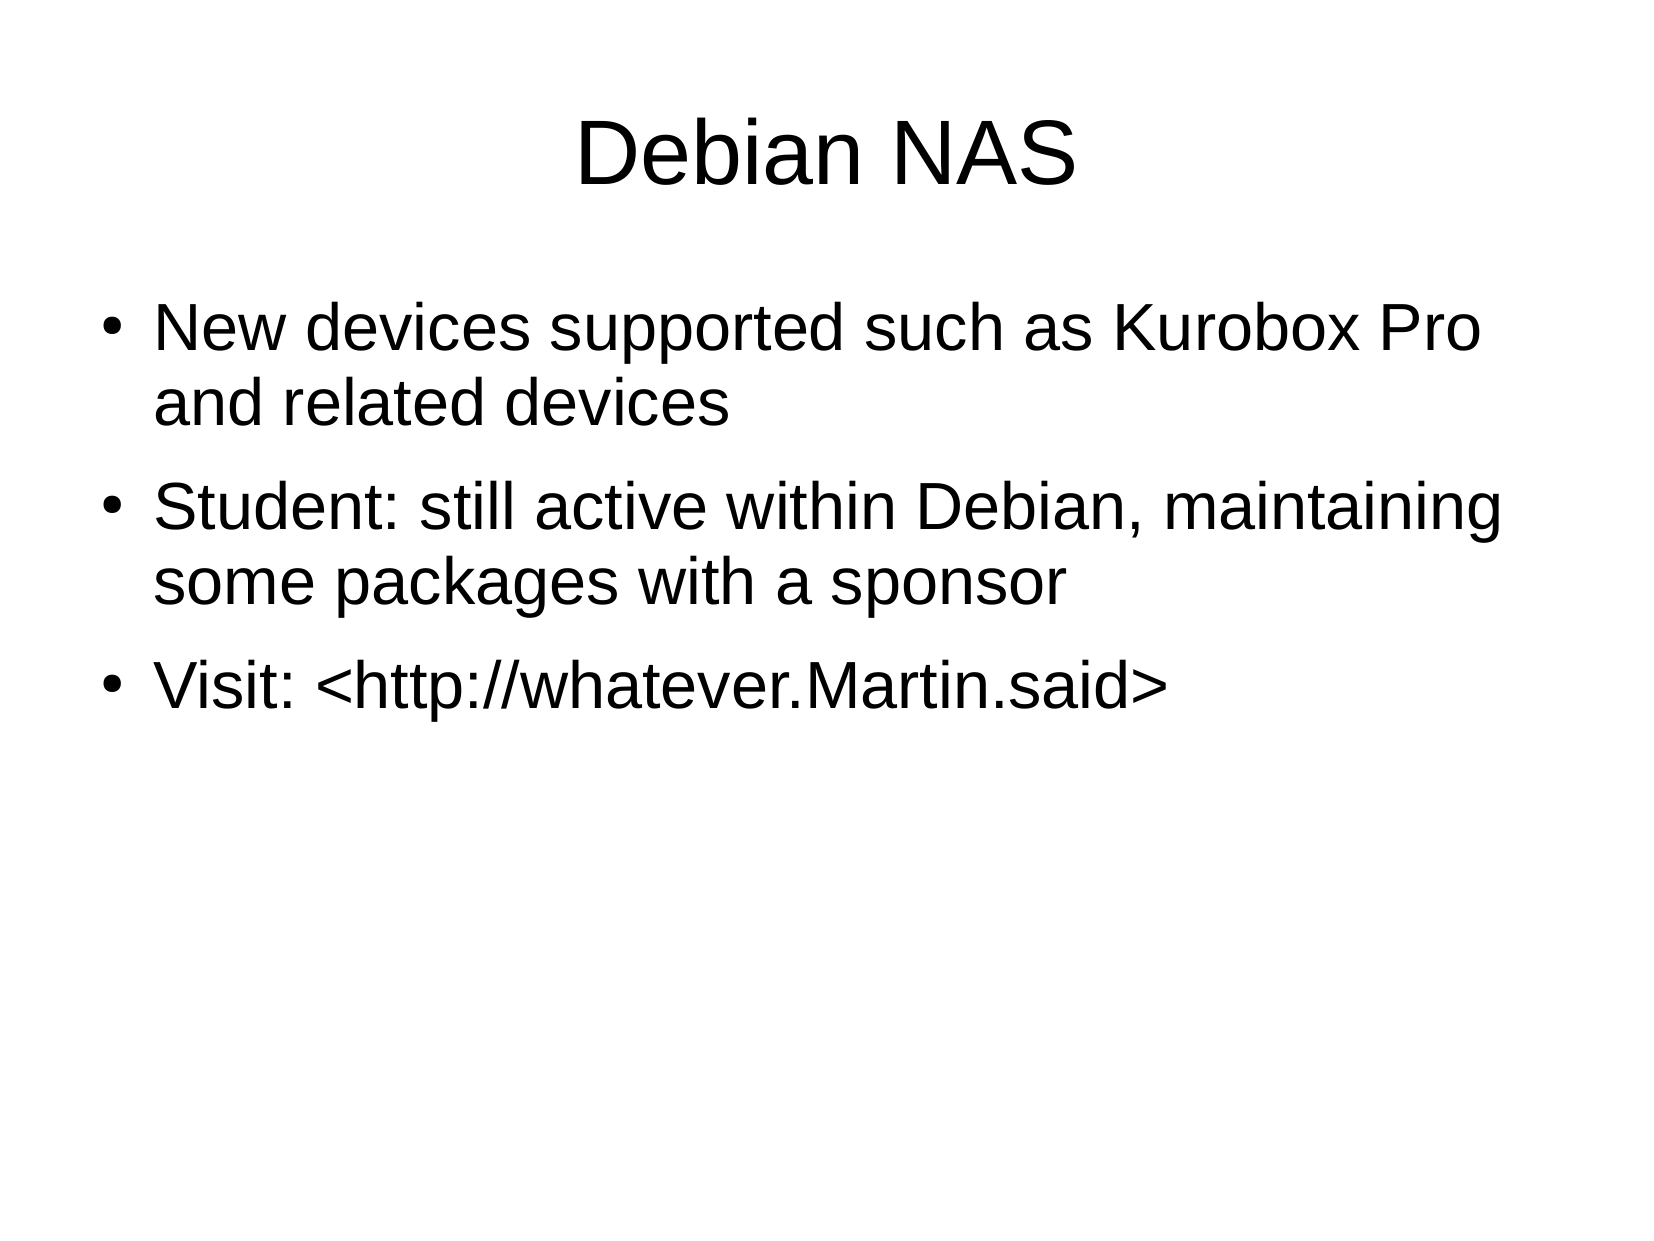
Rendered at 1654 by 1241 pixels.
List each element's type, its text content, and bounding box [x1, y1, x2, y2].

list New devices supported such as Kurobox Pro and related devices Student: still active within Debian, maintaining some packages with a sponsor Visit: <http://whatever.Martin.said> [82, 290, 1571, 1109]
title Debian NAS [82, 49, 1571, 257]
